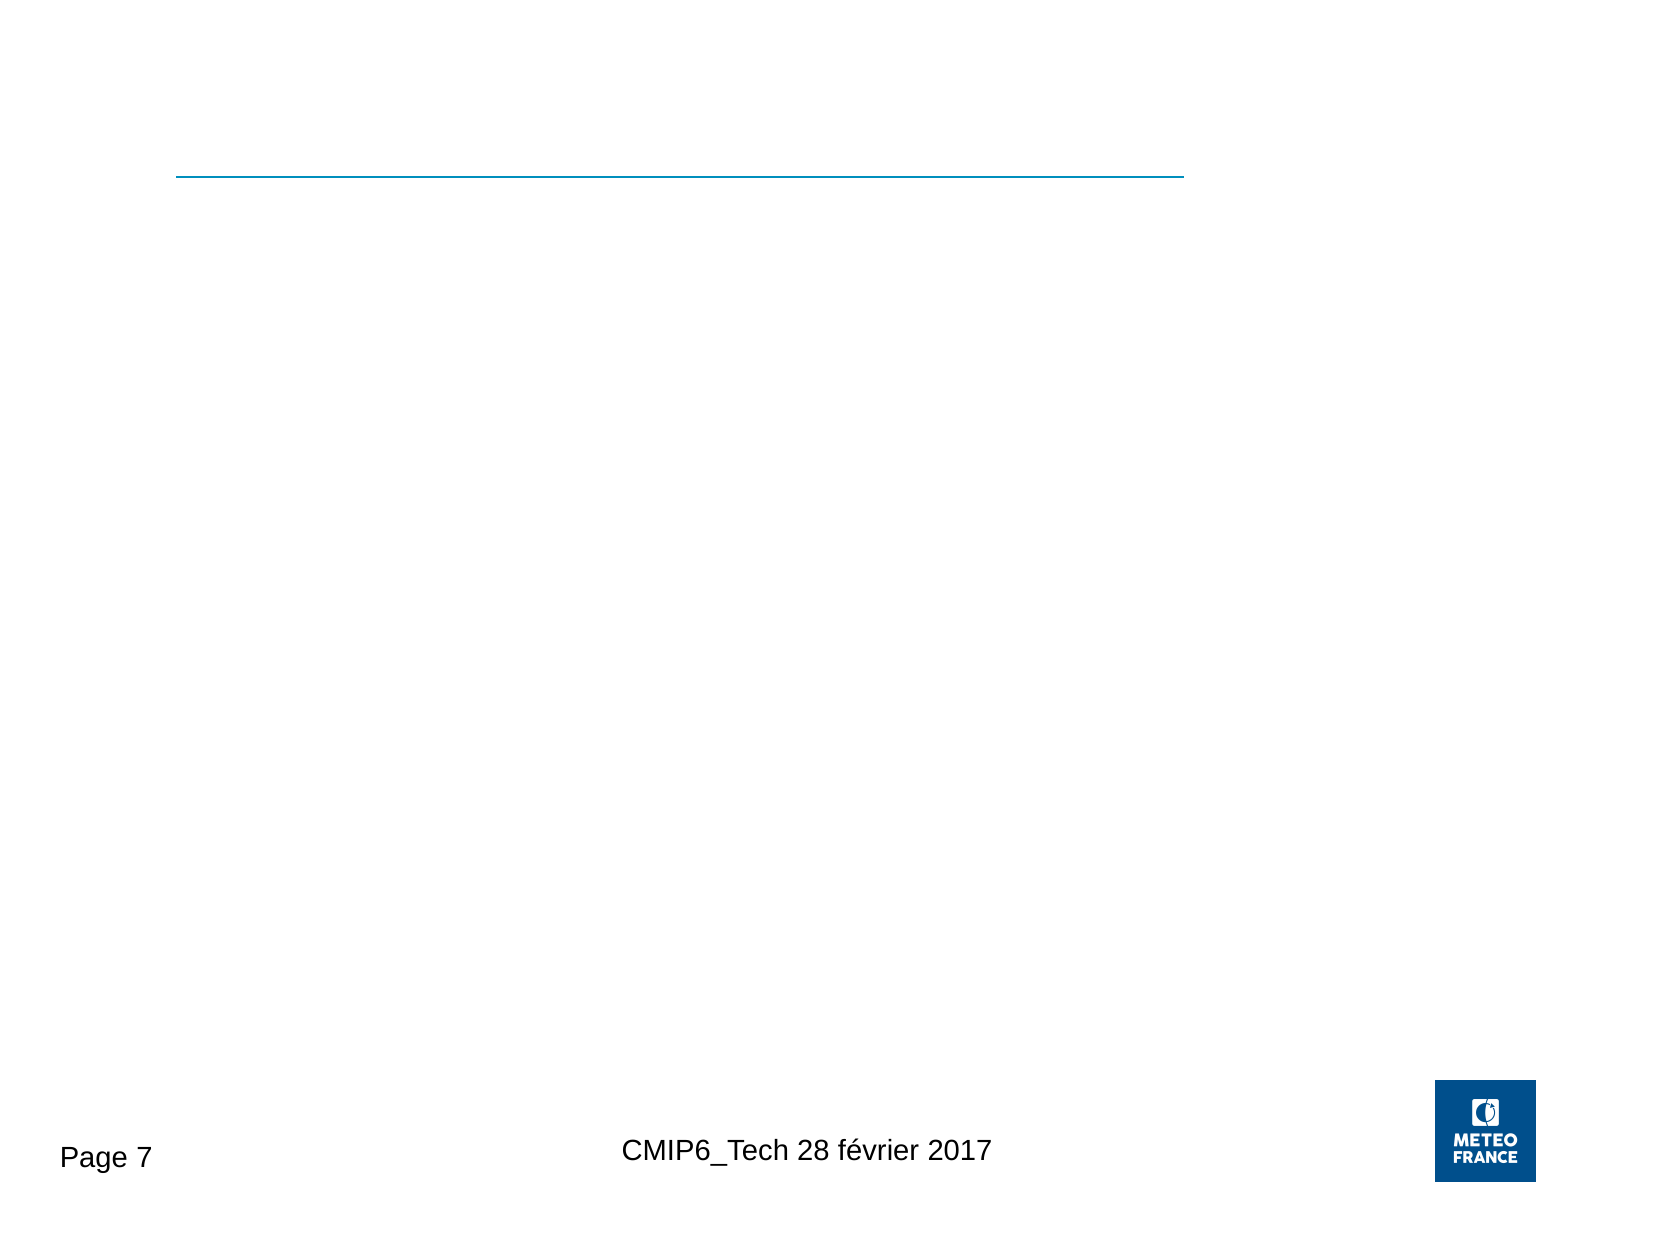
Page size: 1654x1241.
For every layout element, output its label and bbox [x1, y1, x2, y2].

picture [1435, 1080, 1536, 1182]
